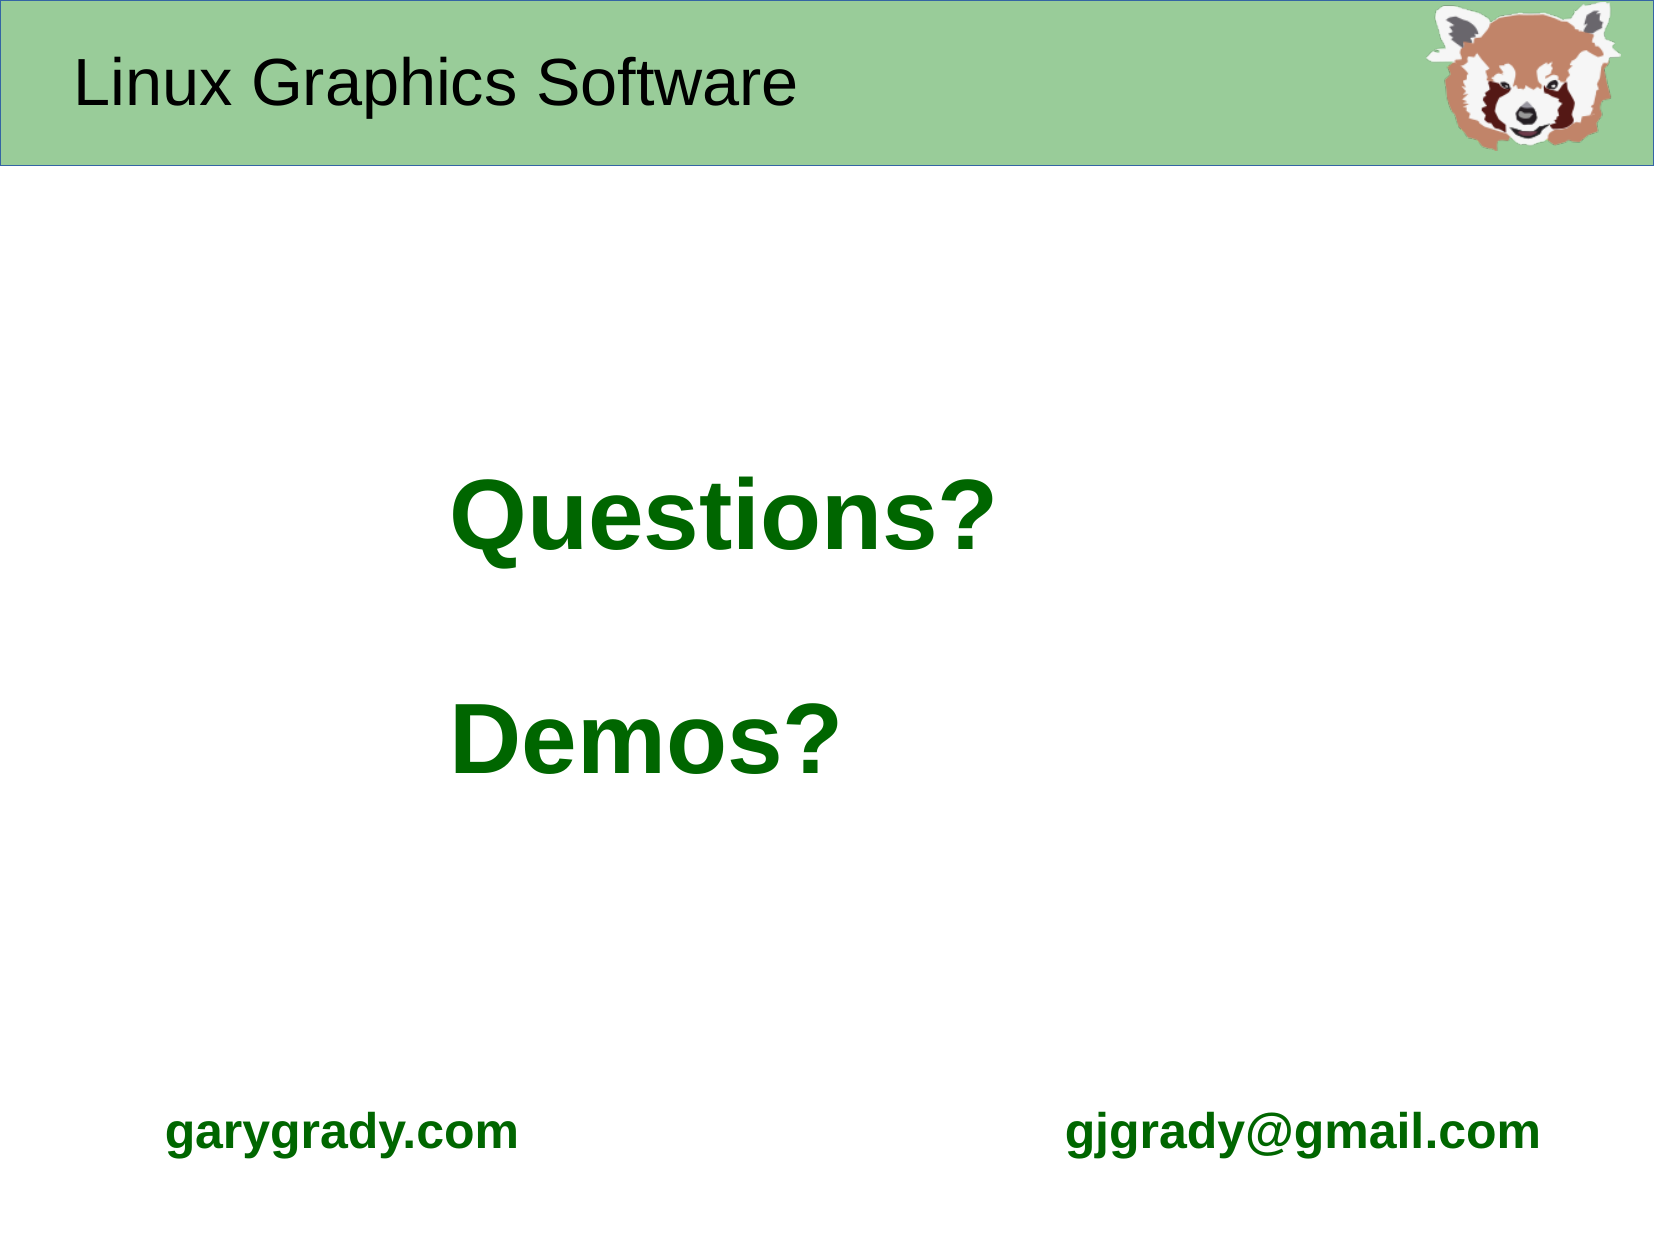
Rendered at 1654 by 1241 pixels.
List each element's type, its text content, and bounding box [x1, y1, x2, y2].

text_box gjgrady@gmail.com [1050, 1095, 1654, 1241]
text_box [0, 0, 1654, 166]
title Linux Graphics Software [0, 15, 856, 151]
text_box garygrady.com [150, 1095, 654, 1171]
text_box Questions? Demos? [435, 451, 1231, 802]
picture [1426, 2, 1621, 151]
